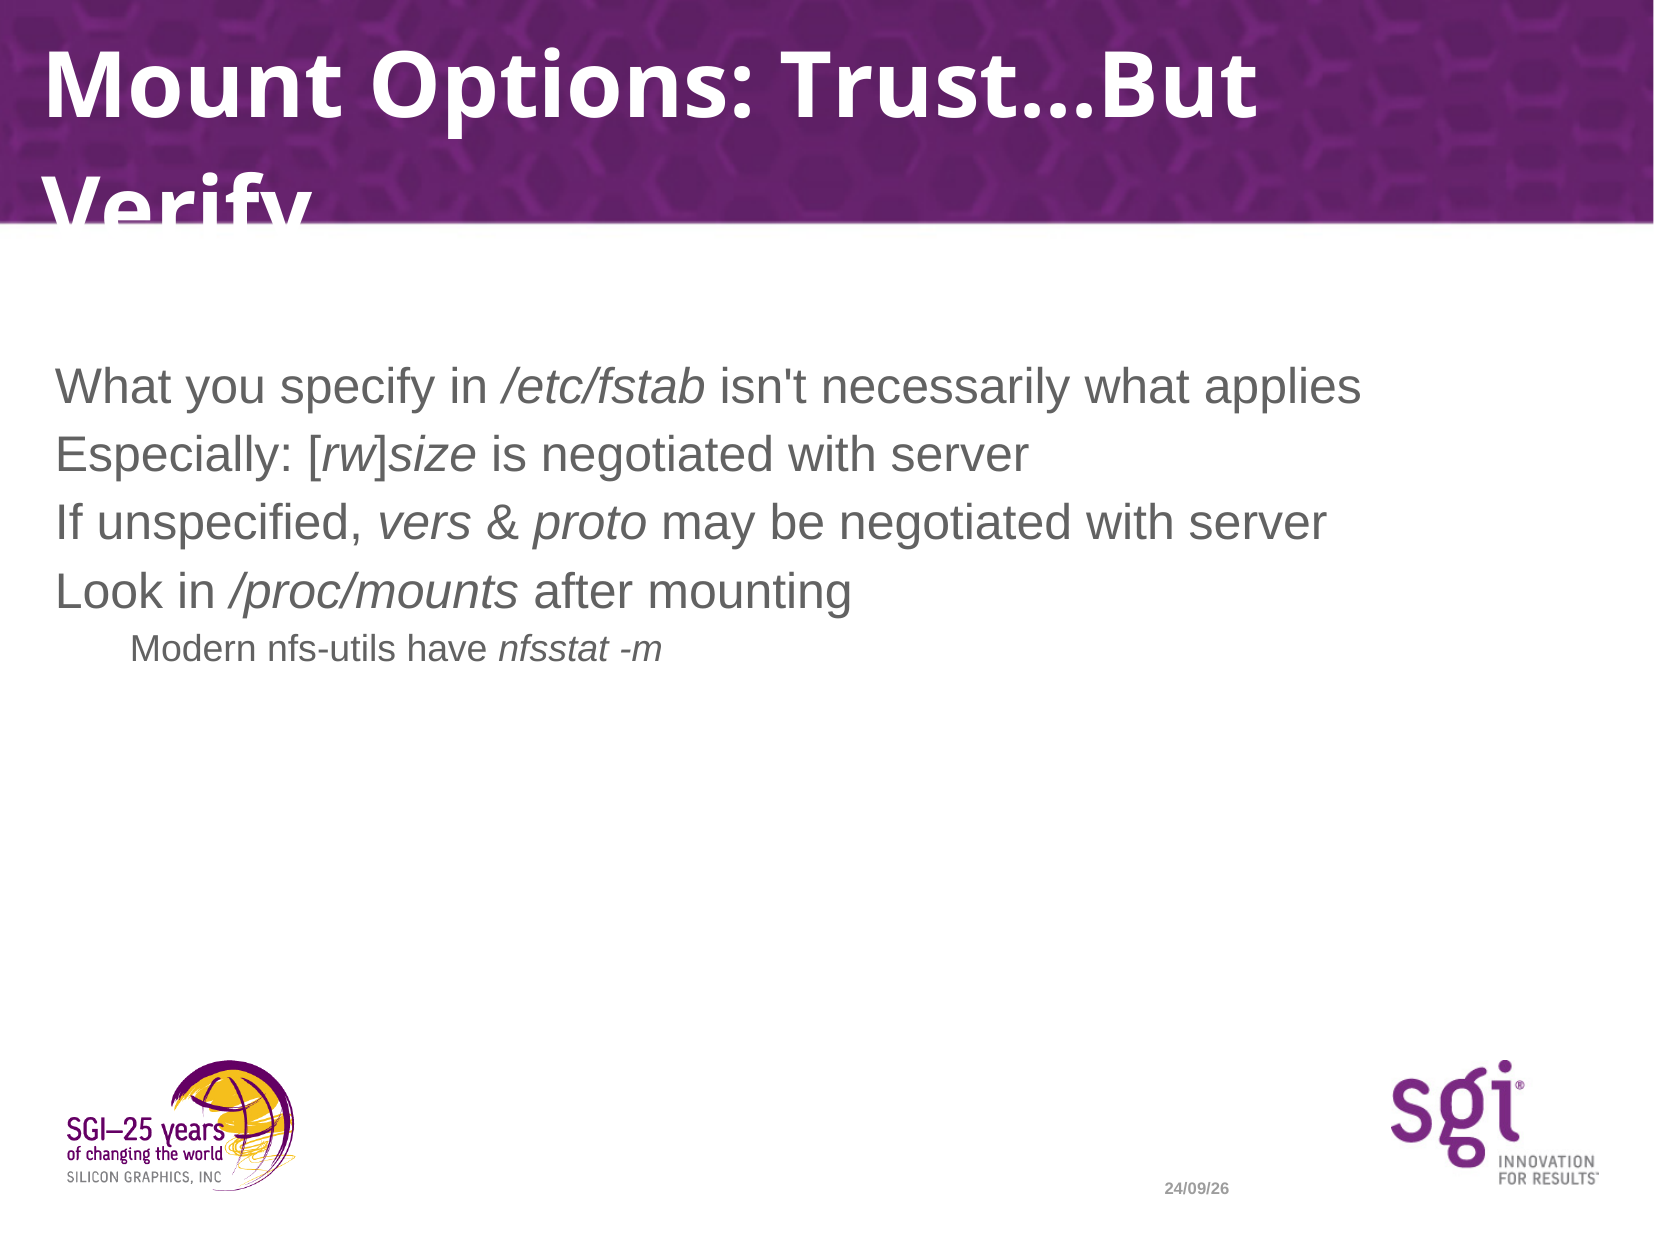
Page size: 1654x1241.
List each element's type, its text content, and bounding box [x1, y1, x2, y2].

picture [0, 0, 1654, 1194]
list What you specify in /etc/fstab isn't necessarily what applies Especially: [rw]size is negotiated with server If unspecified, vers & proto may be negotiated with server Look in /proc/mounts after mounting Modern nfs-utils have nfsstat -m [55, 358, 1461, 937]
title Mount Options: Trust...But Verify [41, 48, 1447, 241]
